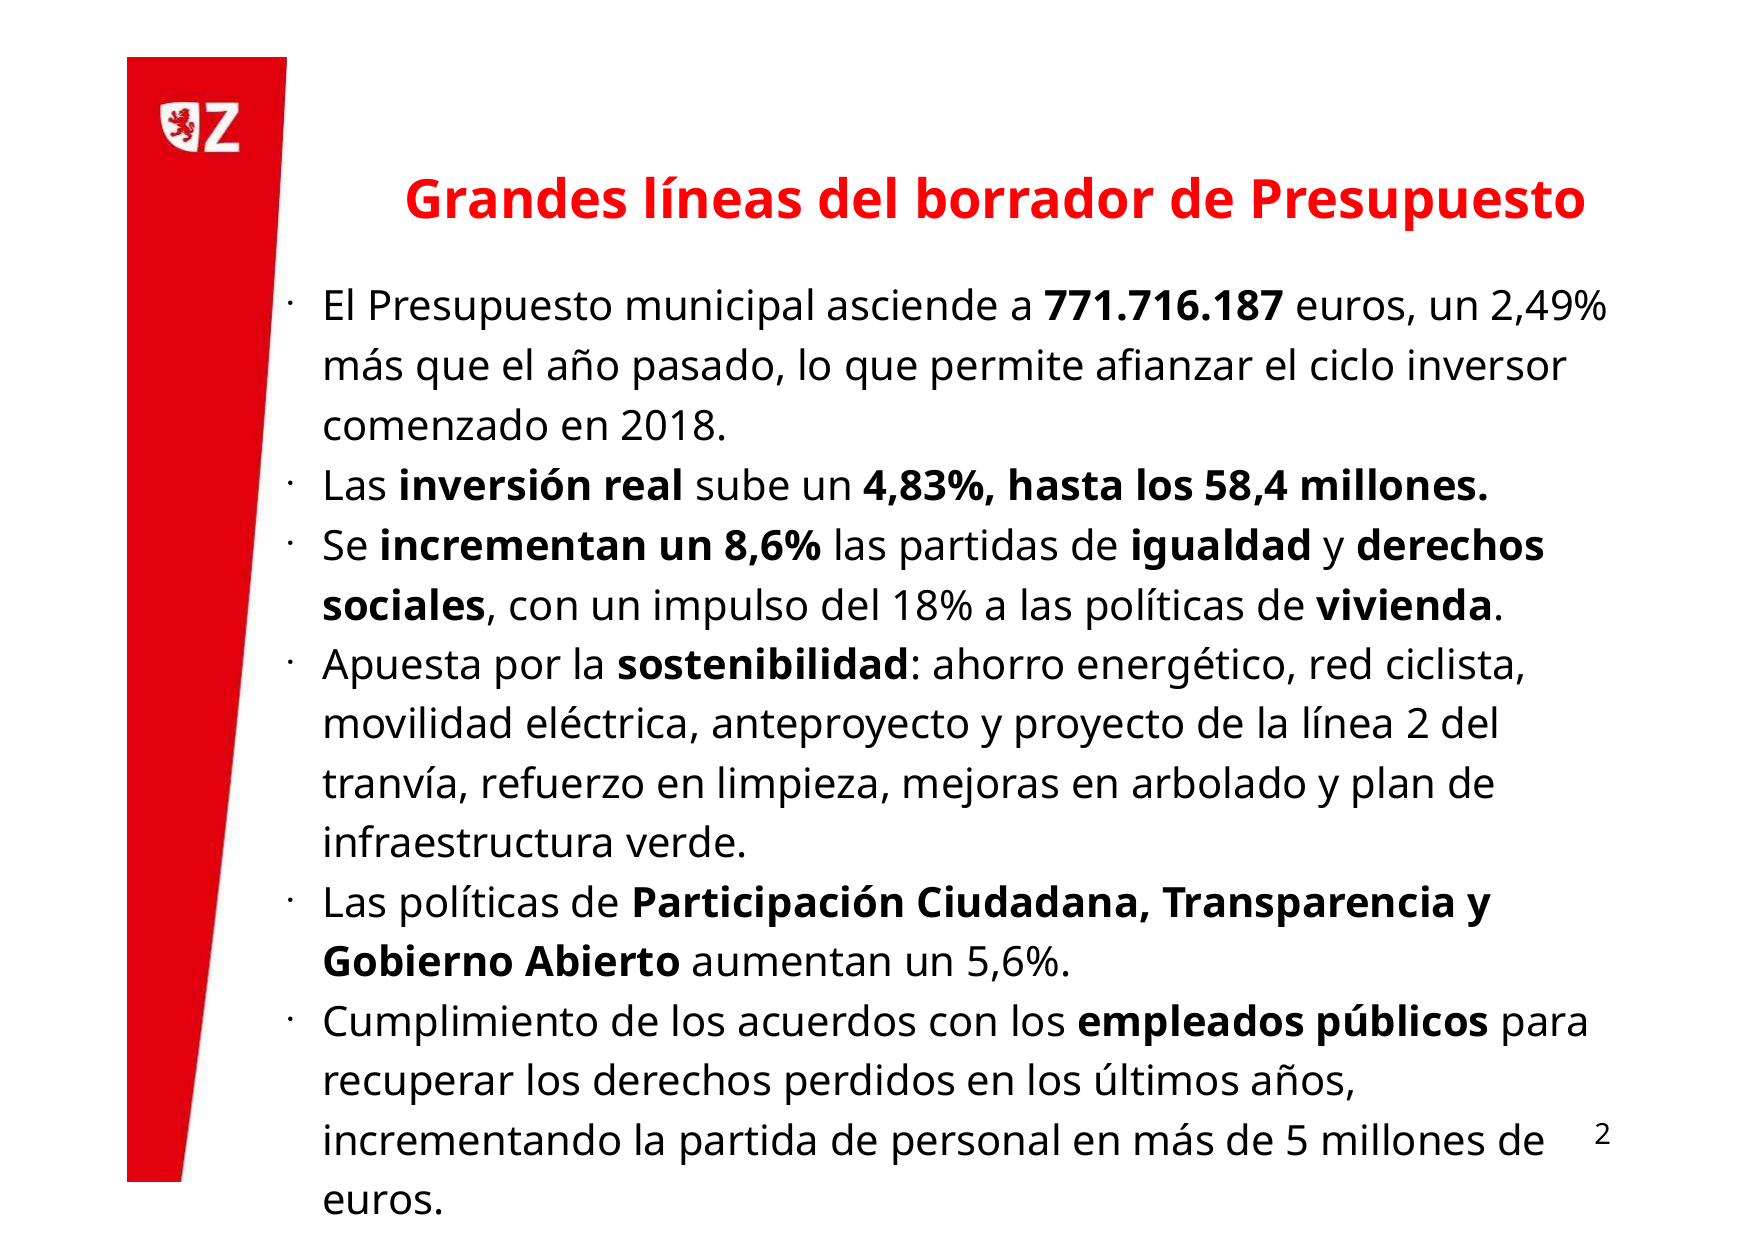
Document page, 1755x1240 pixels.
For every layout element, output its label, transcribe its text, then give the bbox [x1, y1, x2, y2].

text_box [127, 57, 288, 1182]
text_box El Presupuesto municipal asciende a 771.716.187 euros, un 2,49% más que el año pasado, lo que permite afianzar el ciclo inversor comenzado en 2018. Las inversión real sube un 4,83%, hasta los 58,4 millones. Se incrementan un 8,6% las partidas de igualdad y derechos sociales, con un impulso del 18% a las políticas de vivienda. Apuesta por la sostenibilidad: ahorro energético, red ciclista, movilidad eléctrica, anteproyecto y proyecto de la línea 2 del tranvía, refuerzo en limpieza, mejoras en arbolado y plan de infraestructura verde. Las políticas de Participación Ciudadana, Transparencia y Gobierno Abierto aumentan un 5,6%. Cumplimiento de los acuerdos con los empleados públicos para recuperar los derechos perdidos en los últimos años, incrementando la partida de personal en más de 5 millones de euros. [287, 266, 1613, 1075]
text_box Grandes líneas del borrador de Presupuesto [404, 162, 1602, 266]
text_box 2 [1594, 1112, 1615, 1150]
